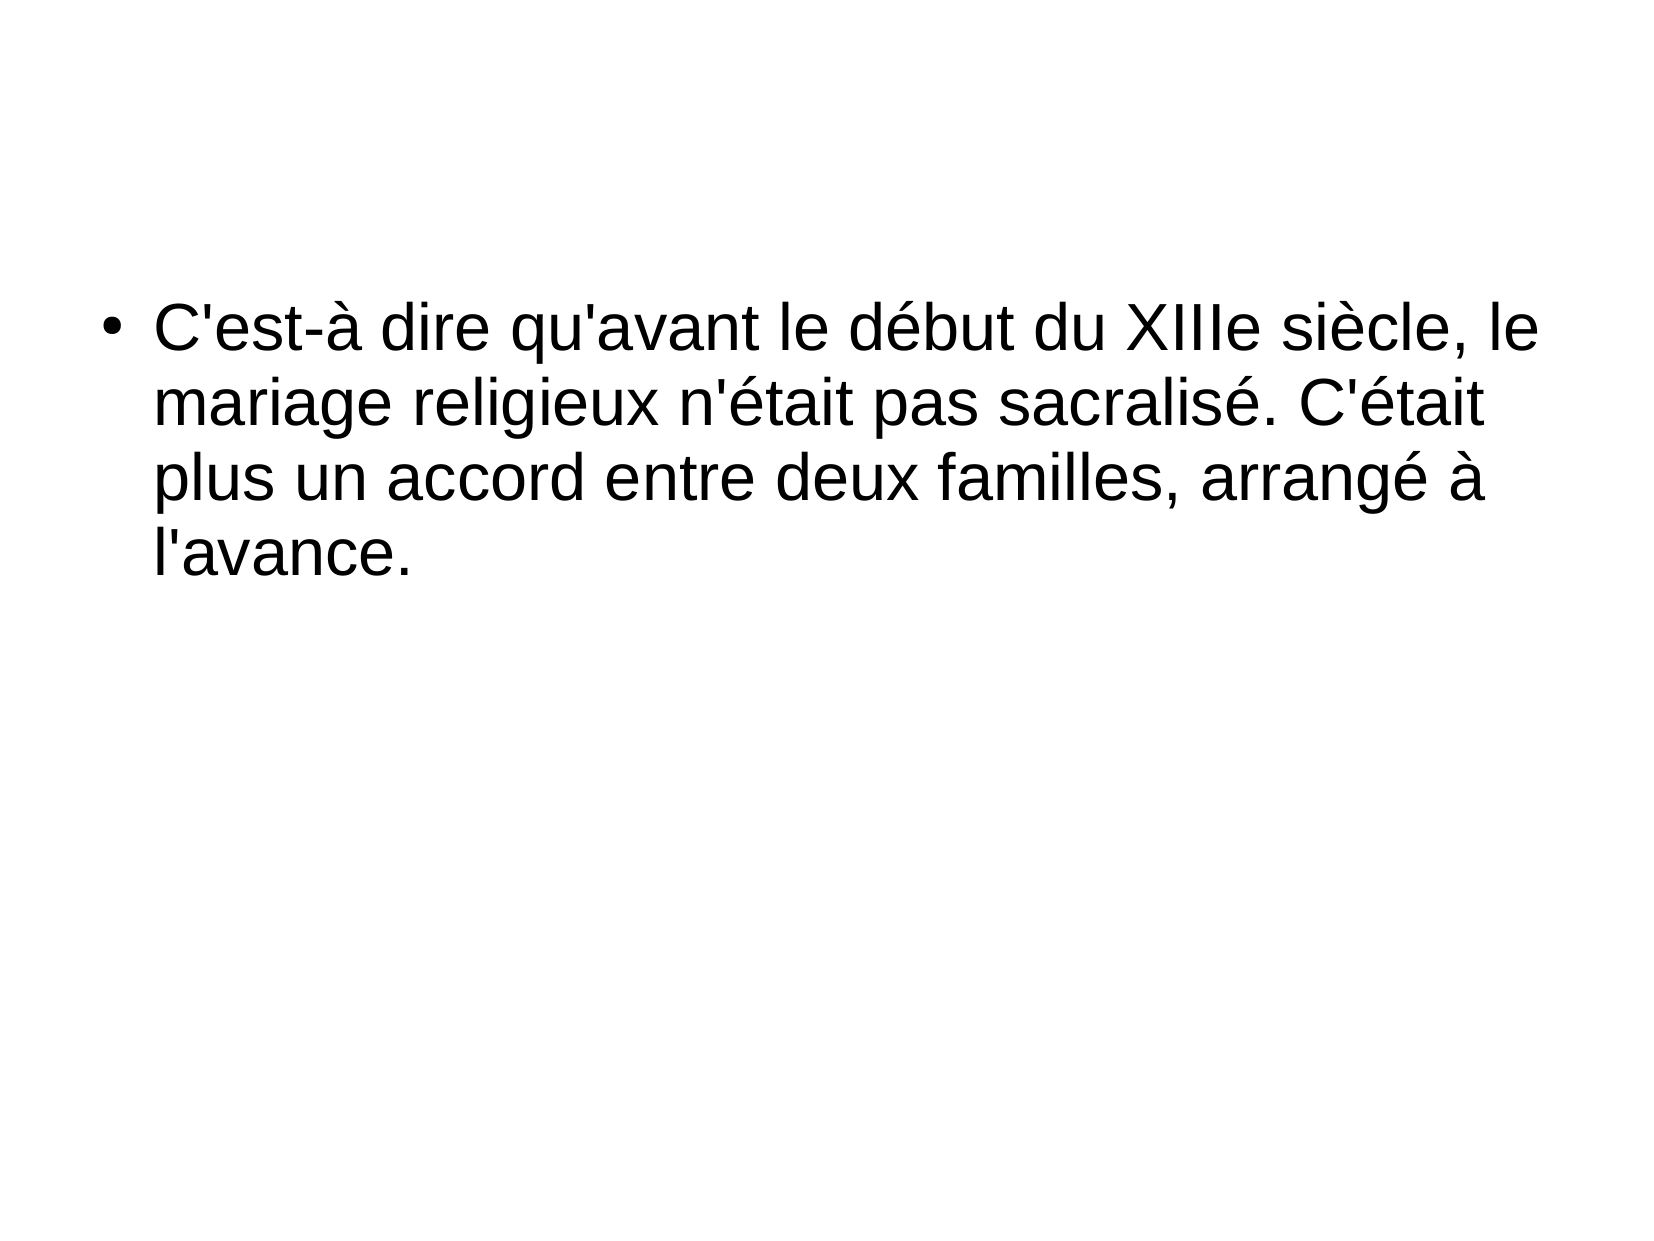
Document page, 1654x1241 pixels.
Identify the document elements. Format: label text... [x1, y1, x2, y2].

list C'est-à dire qu'avant le début du XIIIe siècle, le mariage religieux n'était pas sacralisé. C'était plus un accord entre deux familles, arrangé à l'avance. [82, 290, 1571, 1010]
